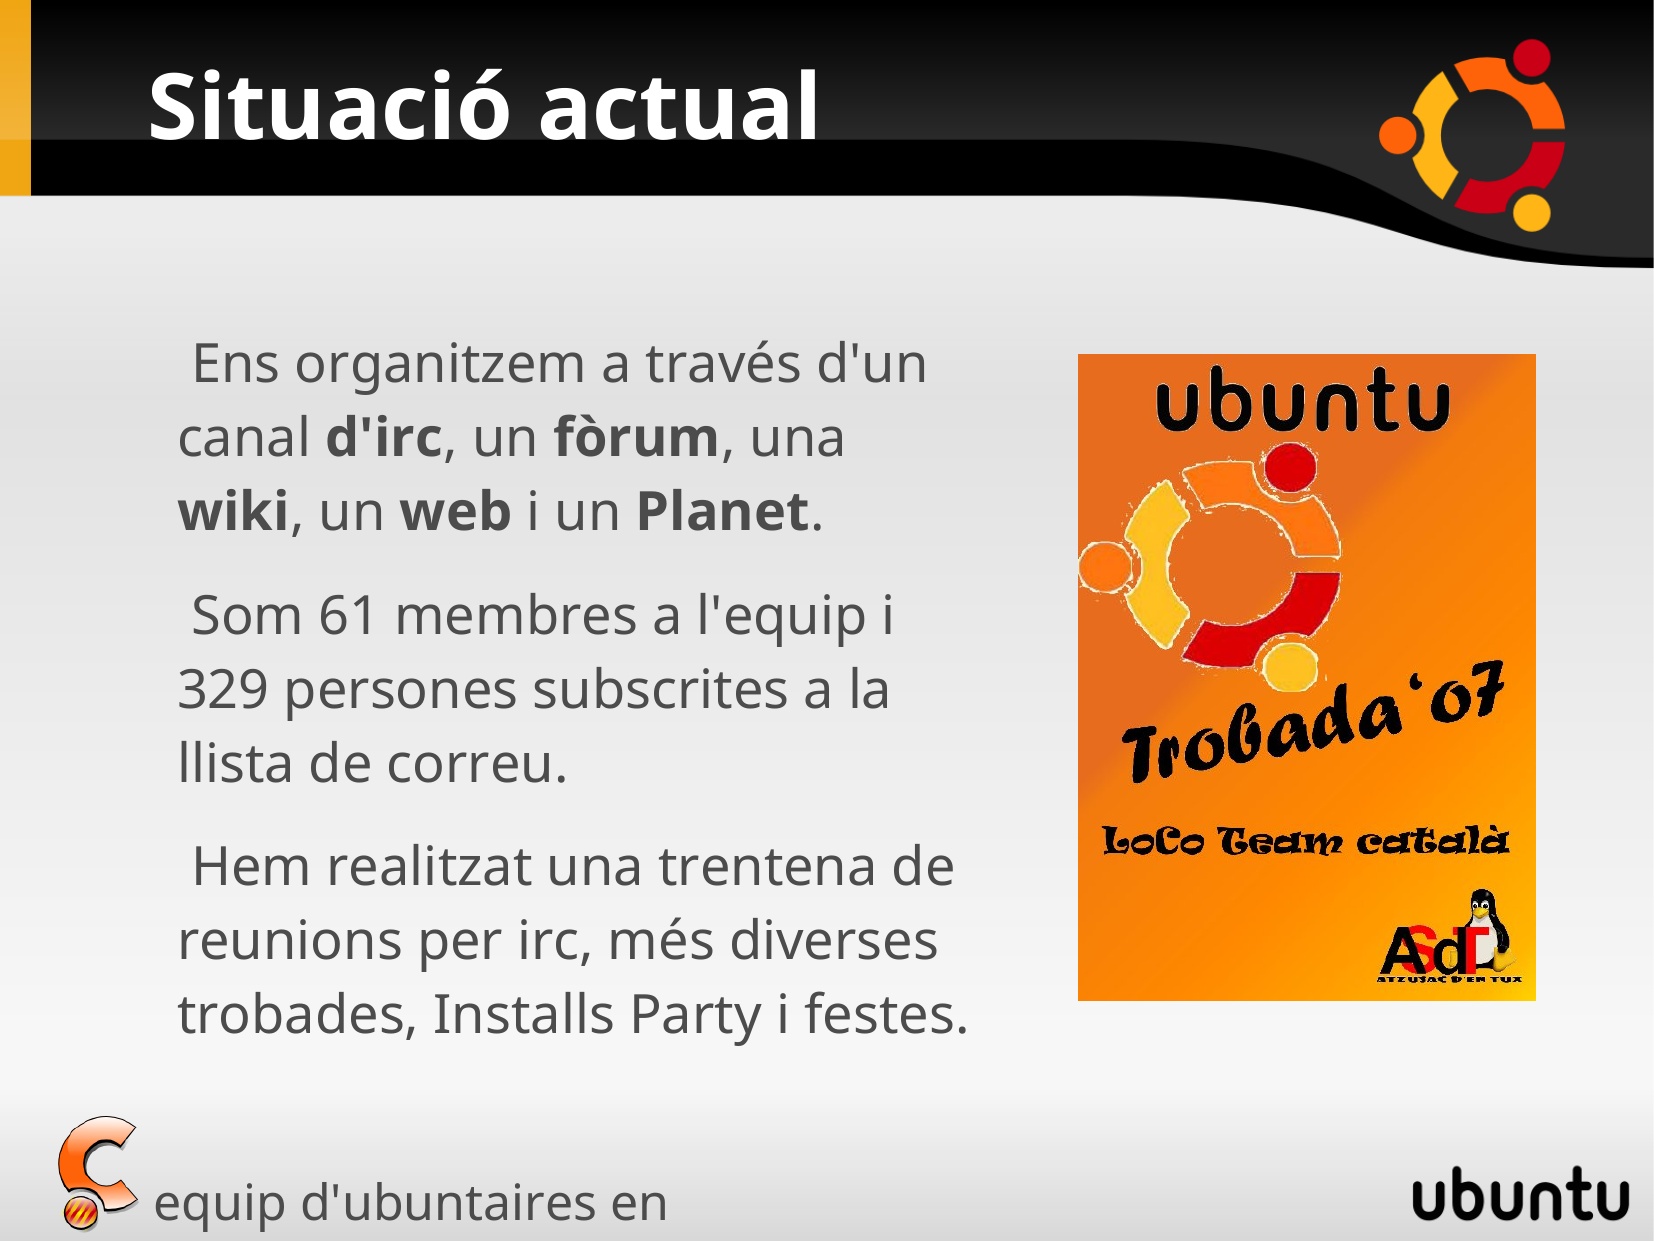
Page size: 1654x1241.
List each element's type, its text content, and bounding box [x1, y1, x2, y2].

picture [0, 0, 1654, 1241]
text_box Ens organitzem a través d'un canal d'irc, un fòrum, una wiki, un web i un Planet. Som 61 membres a l'equip i 329 persones subscrites a la llista de correu. Hem realitzat una trentena de reunions per irc, més diverses trobades, Installs Party i festes. [177, 324, 975, 1034]
title Situació actual [0, 0, 1359, 208]
